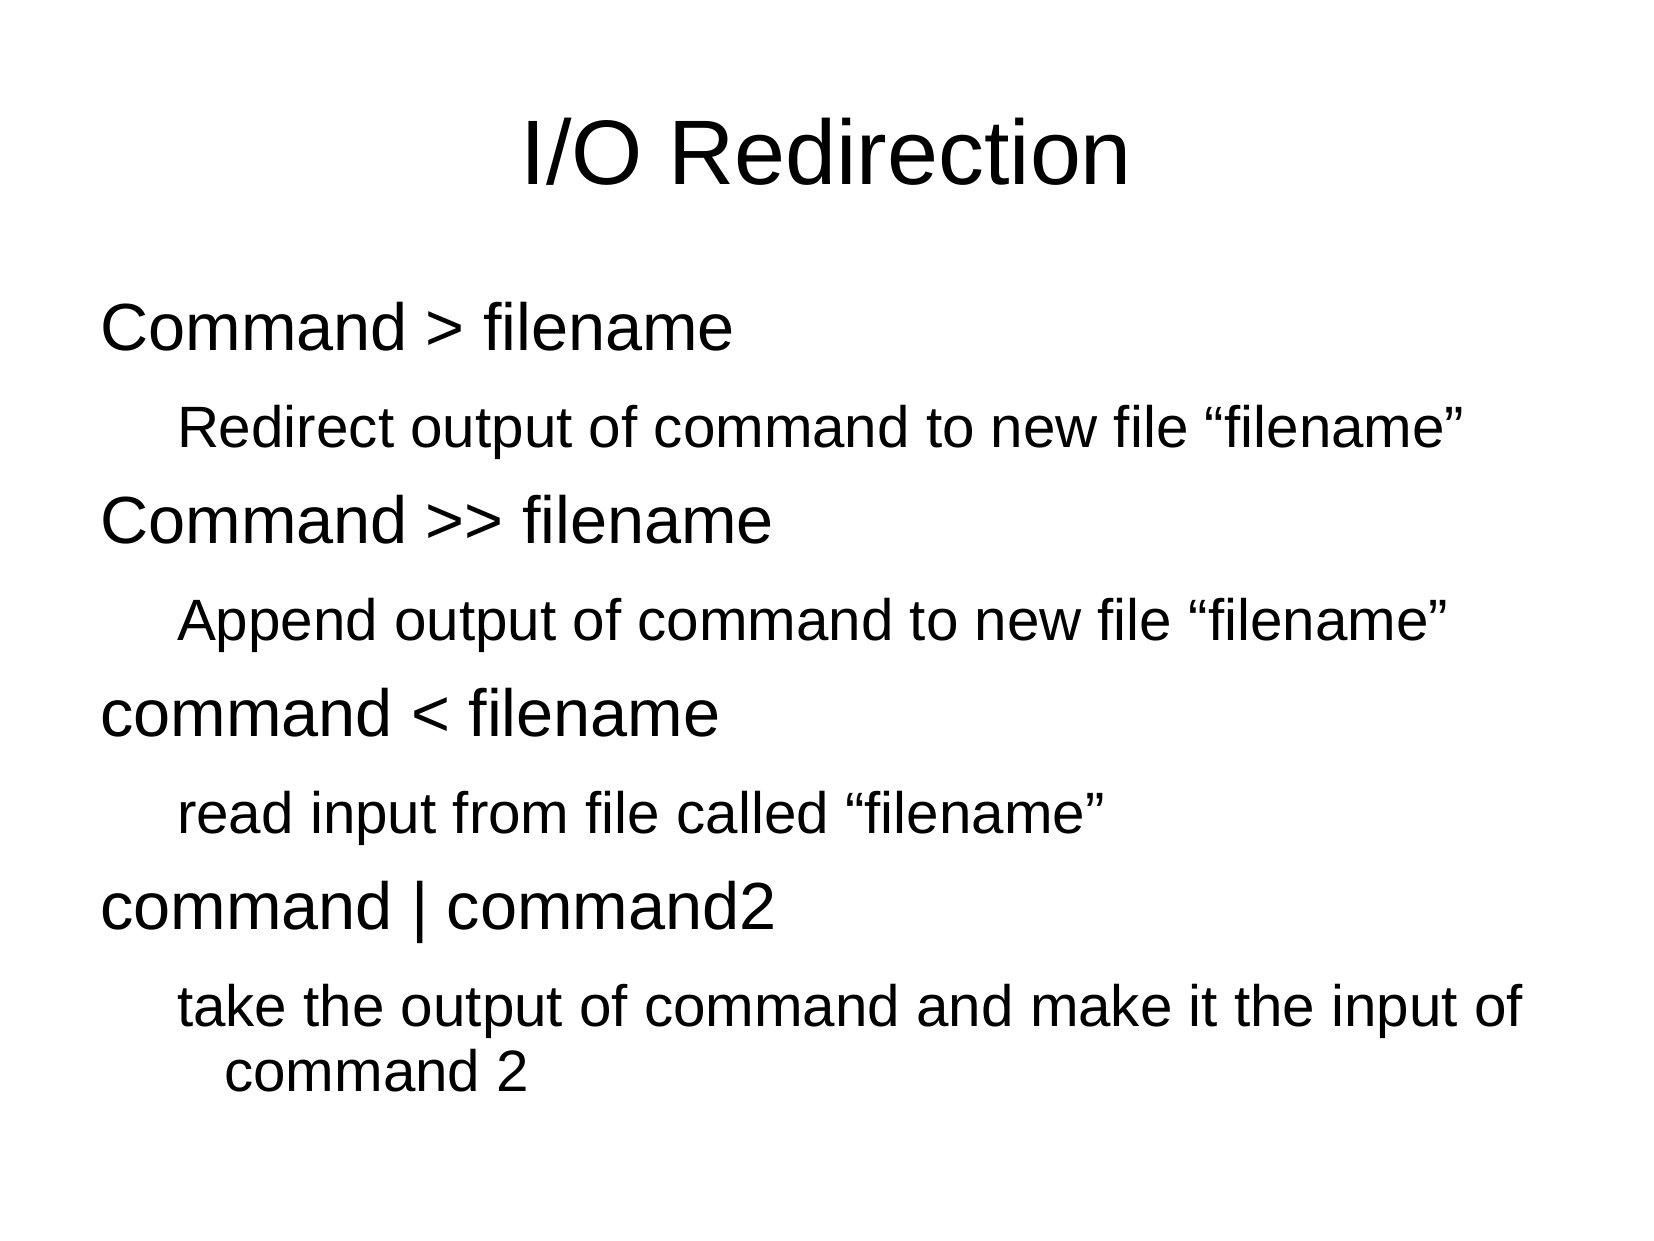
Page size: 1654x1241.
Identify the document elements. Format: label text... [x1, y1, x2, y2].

title I/O Redirection [82, 49, 1571, 257]
list Command > filename Redirect output of command to new file “filename” Command >> filename Append output of command to new file “filename” command < filename read input from file called “filename” command | command2 take the output of command and make it the input of command 2 [82, 290, 1571, 1109]
